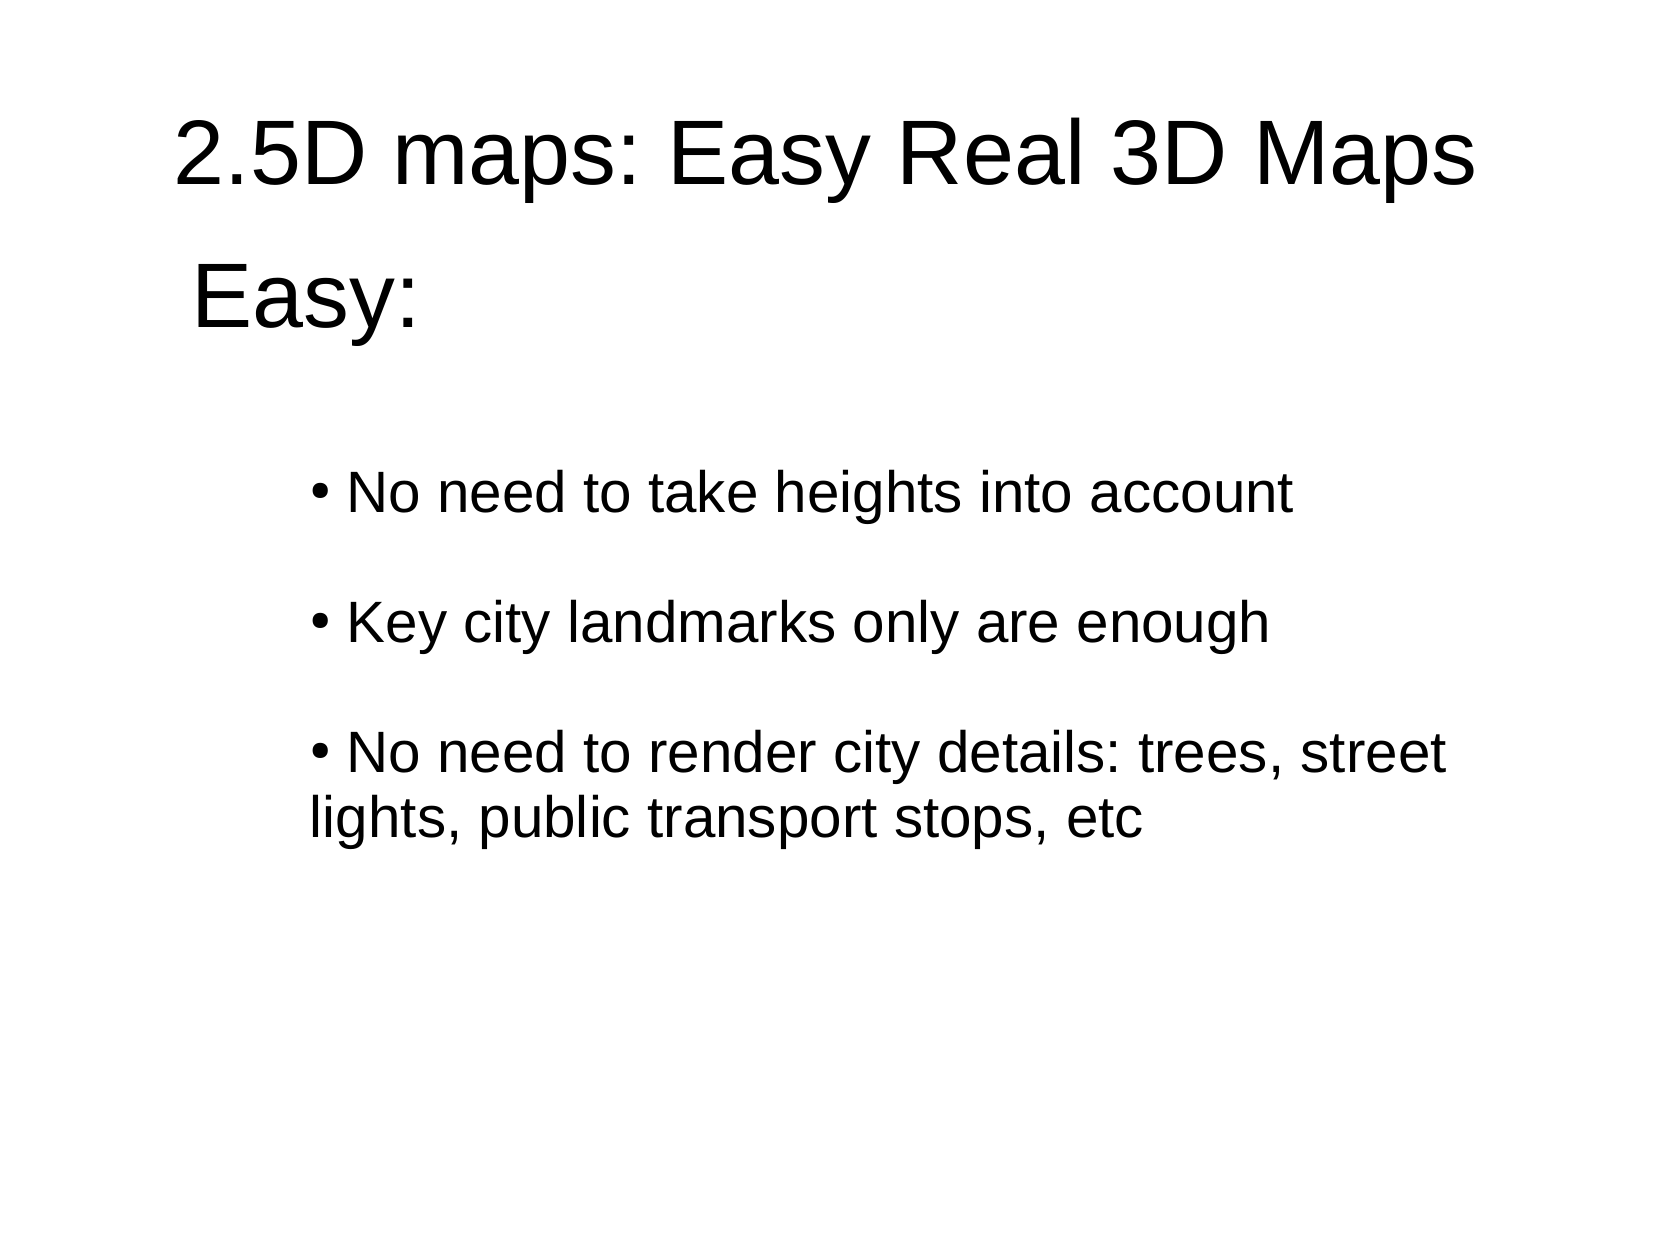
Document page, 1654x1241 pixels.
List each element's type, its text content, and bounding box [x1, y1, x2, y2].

title 2.5D maps: Easy Real 3D Maps [82, 49, 1571, 257]
text_box Easy: [177, 236, 443, 355]
text_box No need to take heights into account Key city landmarks only are enough No need to render city details: trees, street lights, public transport stops, etc [295, 452, 1536, 857]
